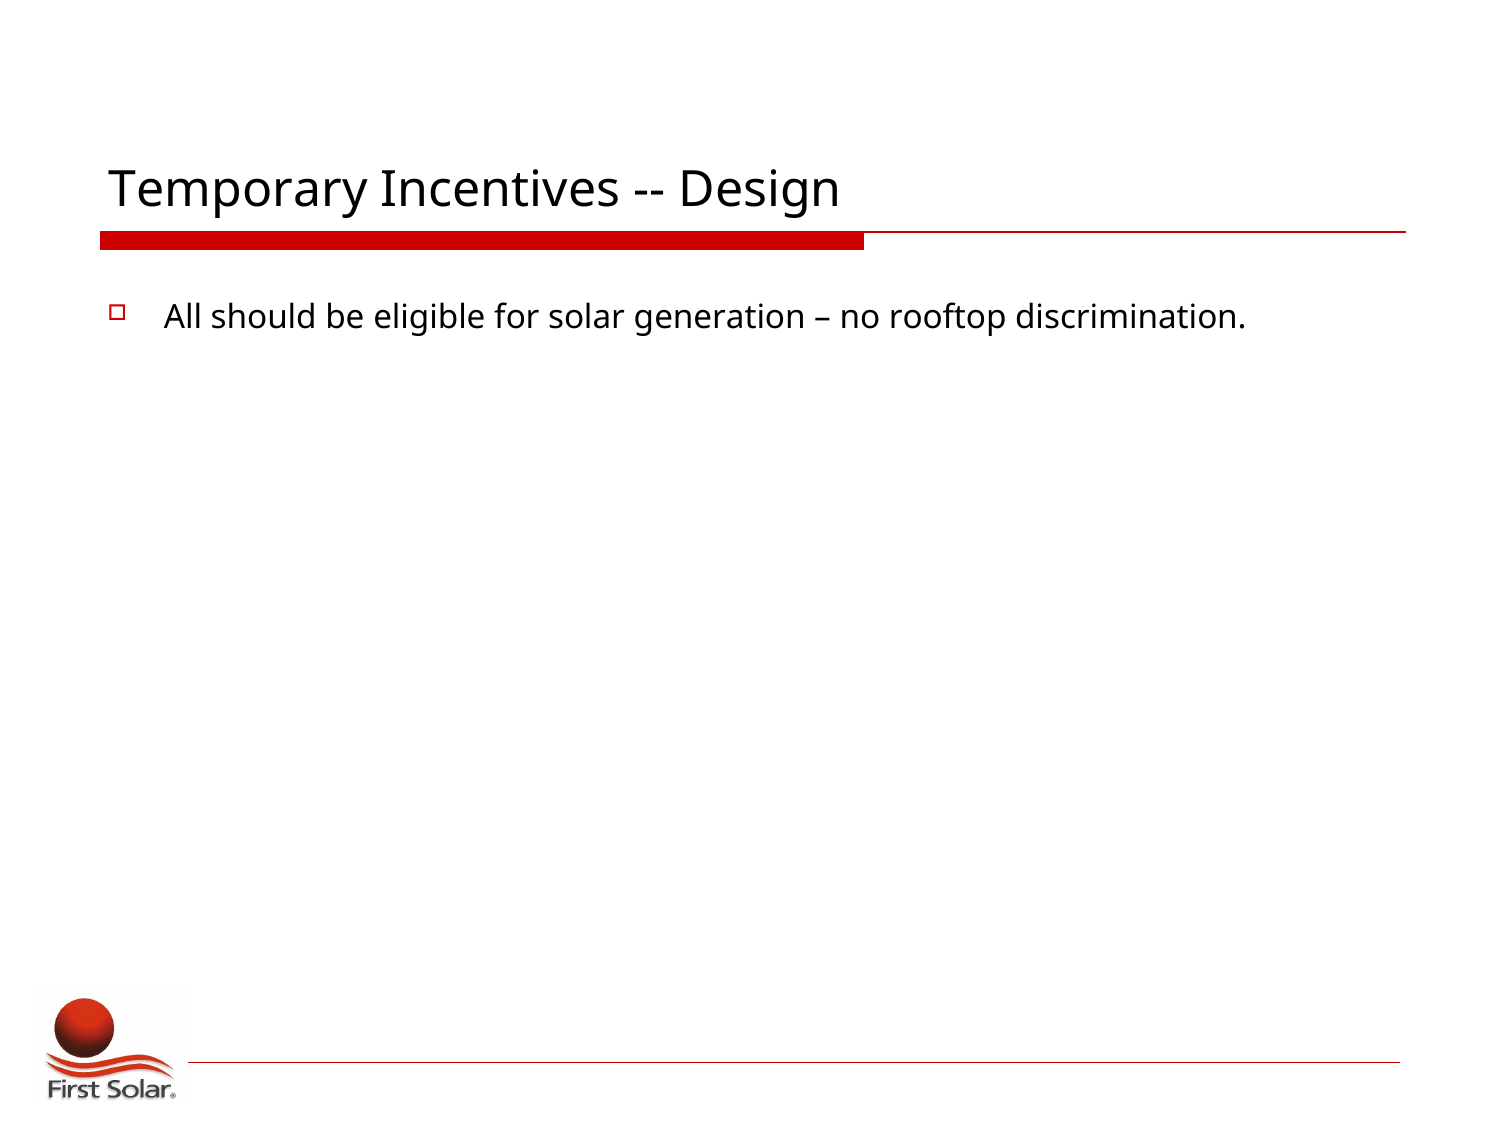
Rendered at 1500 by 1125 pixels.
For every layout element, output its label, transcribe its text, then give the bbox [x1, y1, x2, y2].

title Temporary Incentives -- Design [94, 24, 1407, 225]
list All should be eligible for solar generation – no rooftop discrimination. [92, 287, 1406, 1025]
picture [37, 987, 188, 1103]
